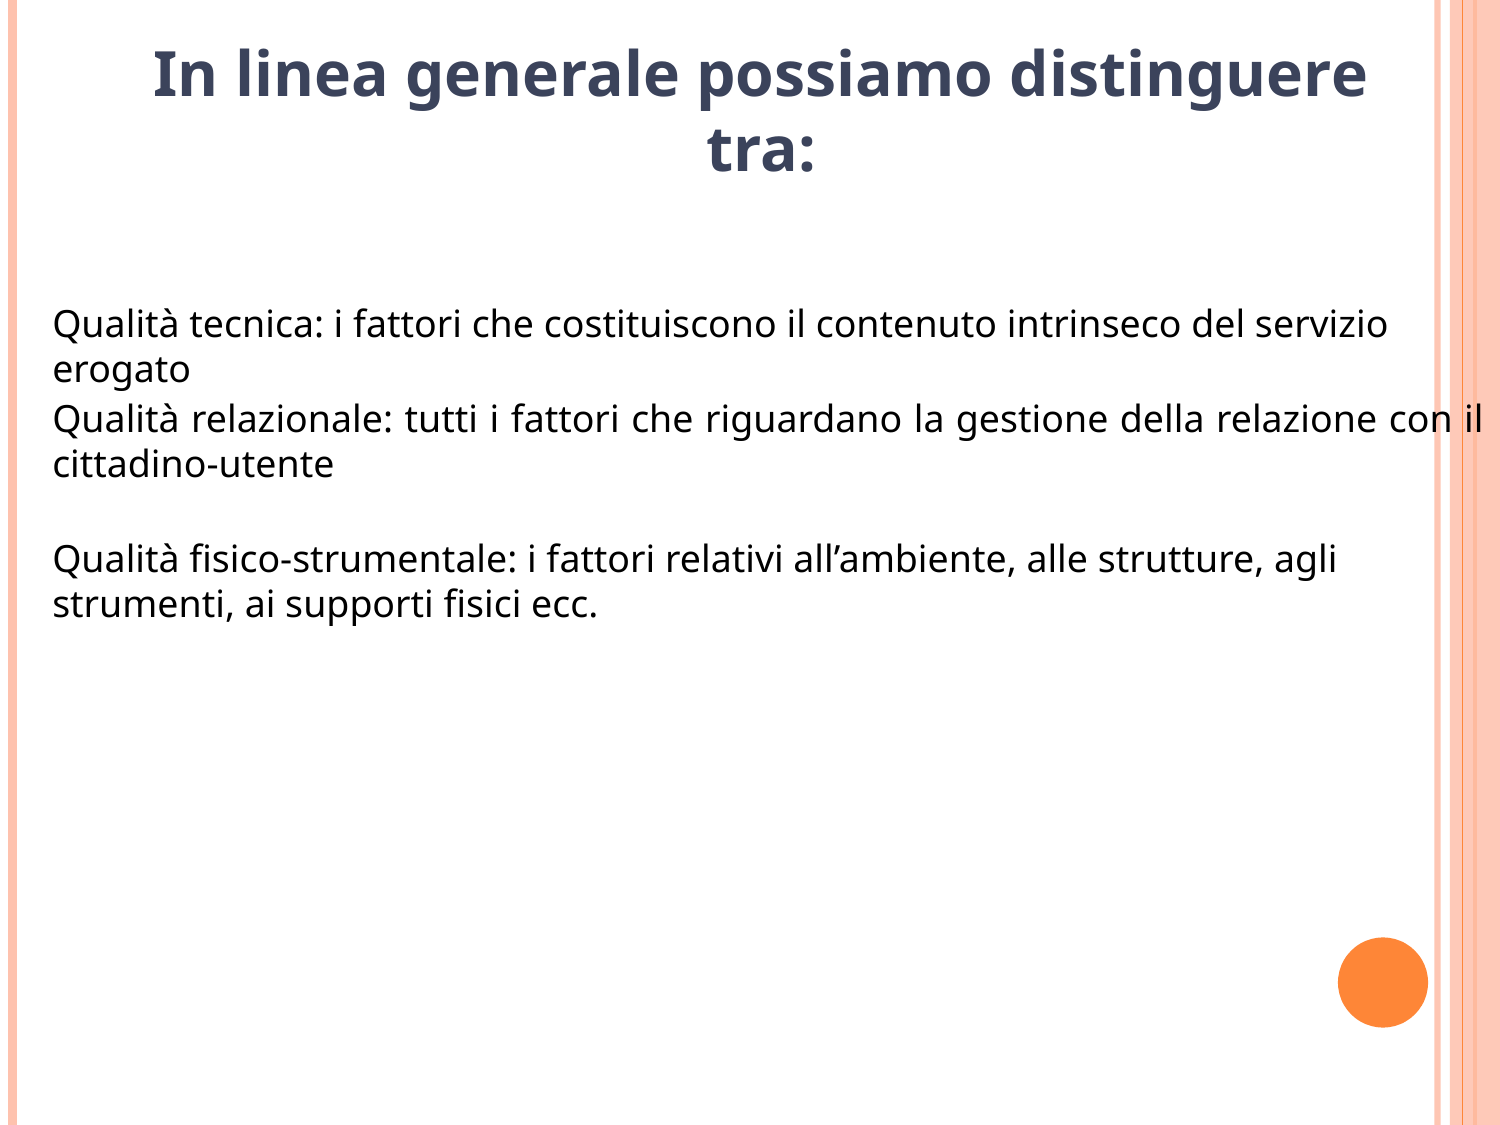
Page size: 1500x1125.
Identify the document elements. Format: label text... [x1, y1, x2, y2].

text_box Qualità fisico-strumentale: i fattori relativi all’ambiente, alle strutture, agli strumenti, ai supporti fisici ecc. [37, 527, 1500, 723]
text_box Qualità tecnica: i fattori che costituiscono il contenuto intrinseco del servizio erogato [37, 292, 1477, 387]
text_box In linea generale possiamo distinguere tra: [123, 46, 1399, 172]
text_box Qualità relazionale: tutti i fattori che riguardano la gestione della relazione con il cittadino-utente [37, 387, 1500, 527]
